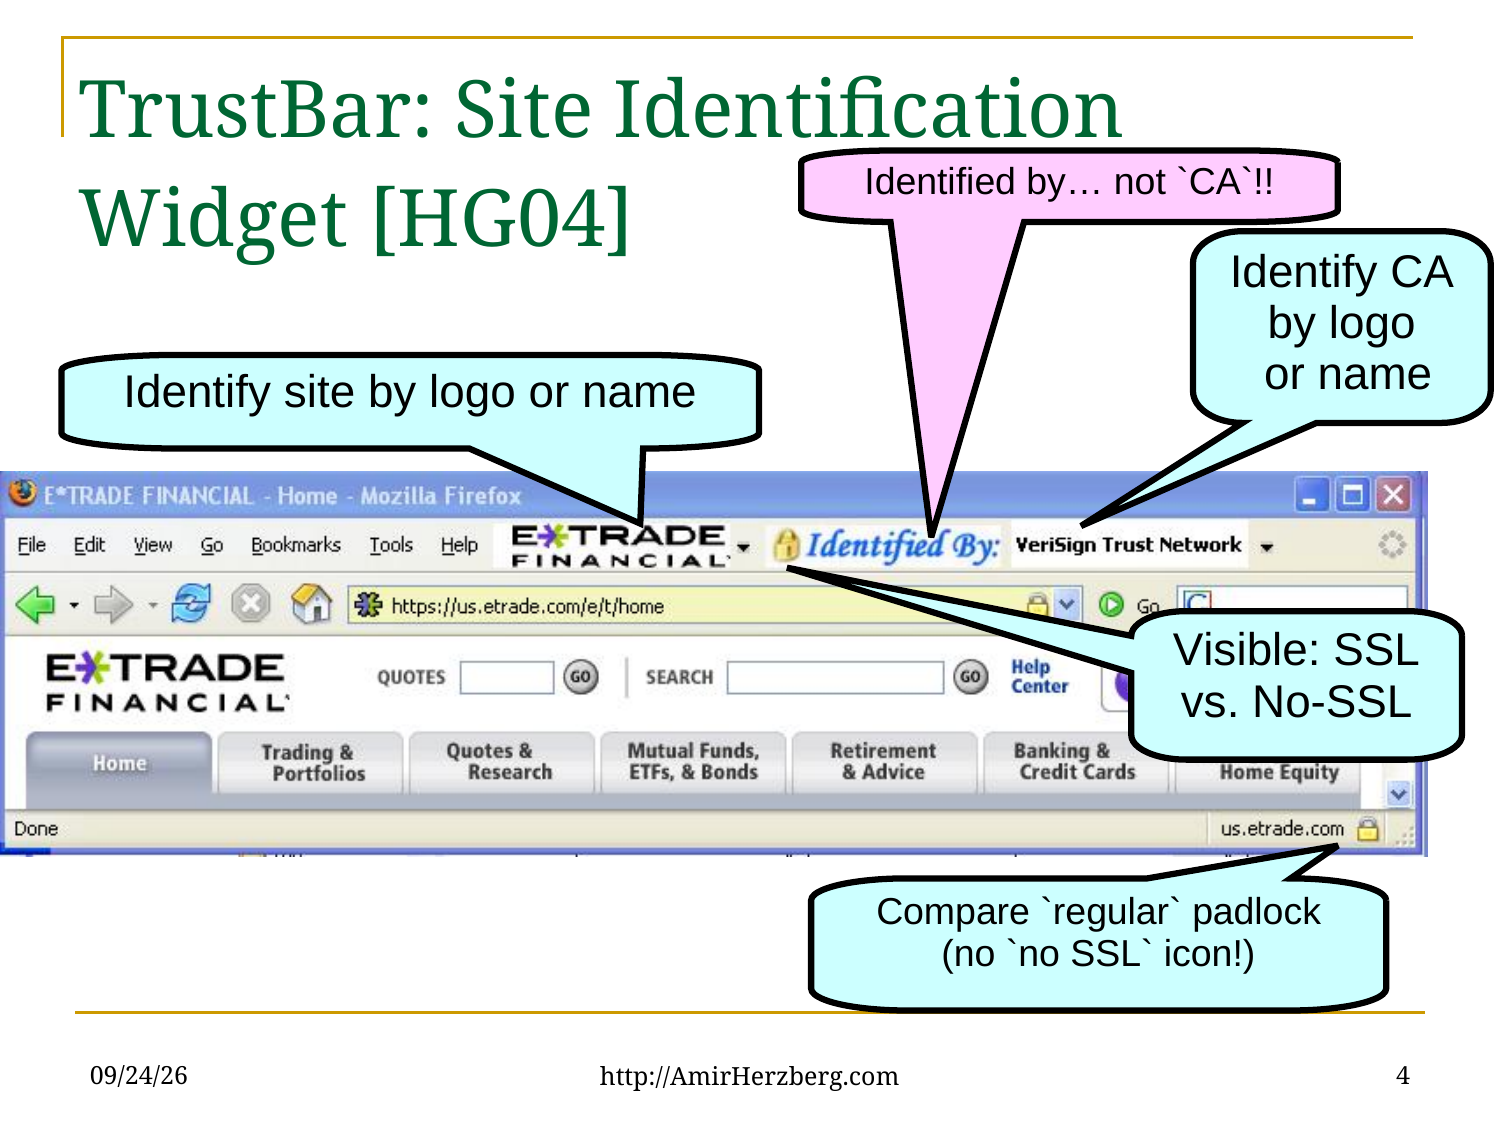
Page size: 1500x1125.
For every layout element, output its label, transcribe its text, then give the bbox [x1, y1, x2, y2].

text_box Visible: SSL vs. No-SSL [786, 567, 1463, 760]
text_box Identified by… not `CA`!! [801, 150, 1338, 538]
text_box Identify CA by logo or name [1081, 231, 1491, 527]
title TrustBar: Site Identification Widget [HG04] [63, 45, 1426, 251]
text_box Identify site by logo or name [61, 354, 760, 524]
picture [0, 471, 1428, 857]
text_box Compare `regular` padlock (no `no SSL` icon!) [811, 845, 1387, 1011]
